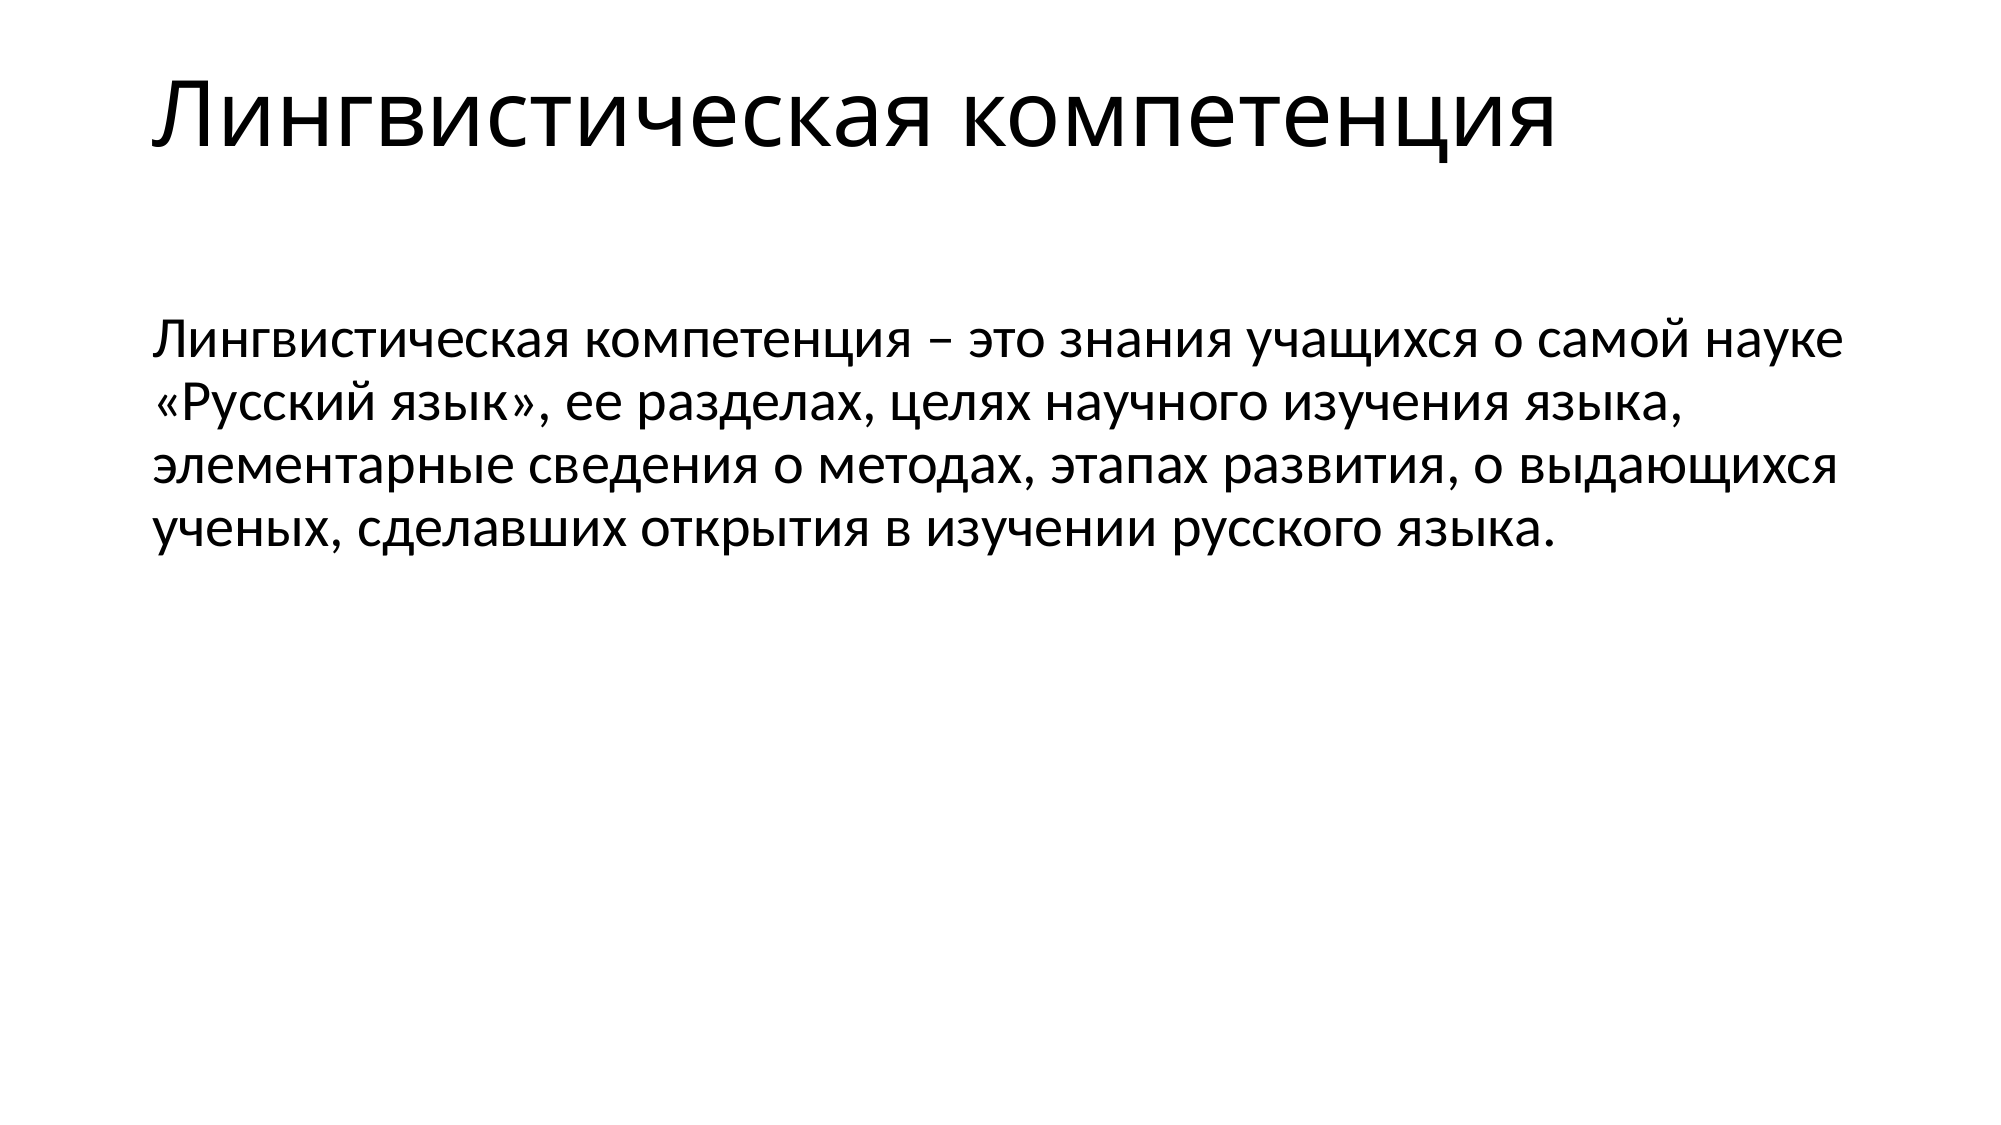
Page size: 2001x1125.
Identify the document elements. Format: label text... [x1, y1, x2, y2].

title Лингвистическая компетенция [137, 59, 1863, 278]
list Лингвистическая компетенция – это знания учащихся о самой науке «Русский язык», ее разделах, целях научного изучения языка, элементарные сведения о методах, этапах развития, о выдающихся ученых, сделавших открытия в изучении русского языка. [137, 299, 1863, 1014]
